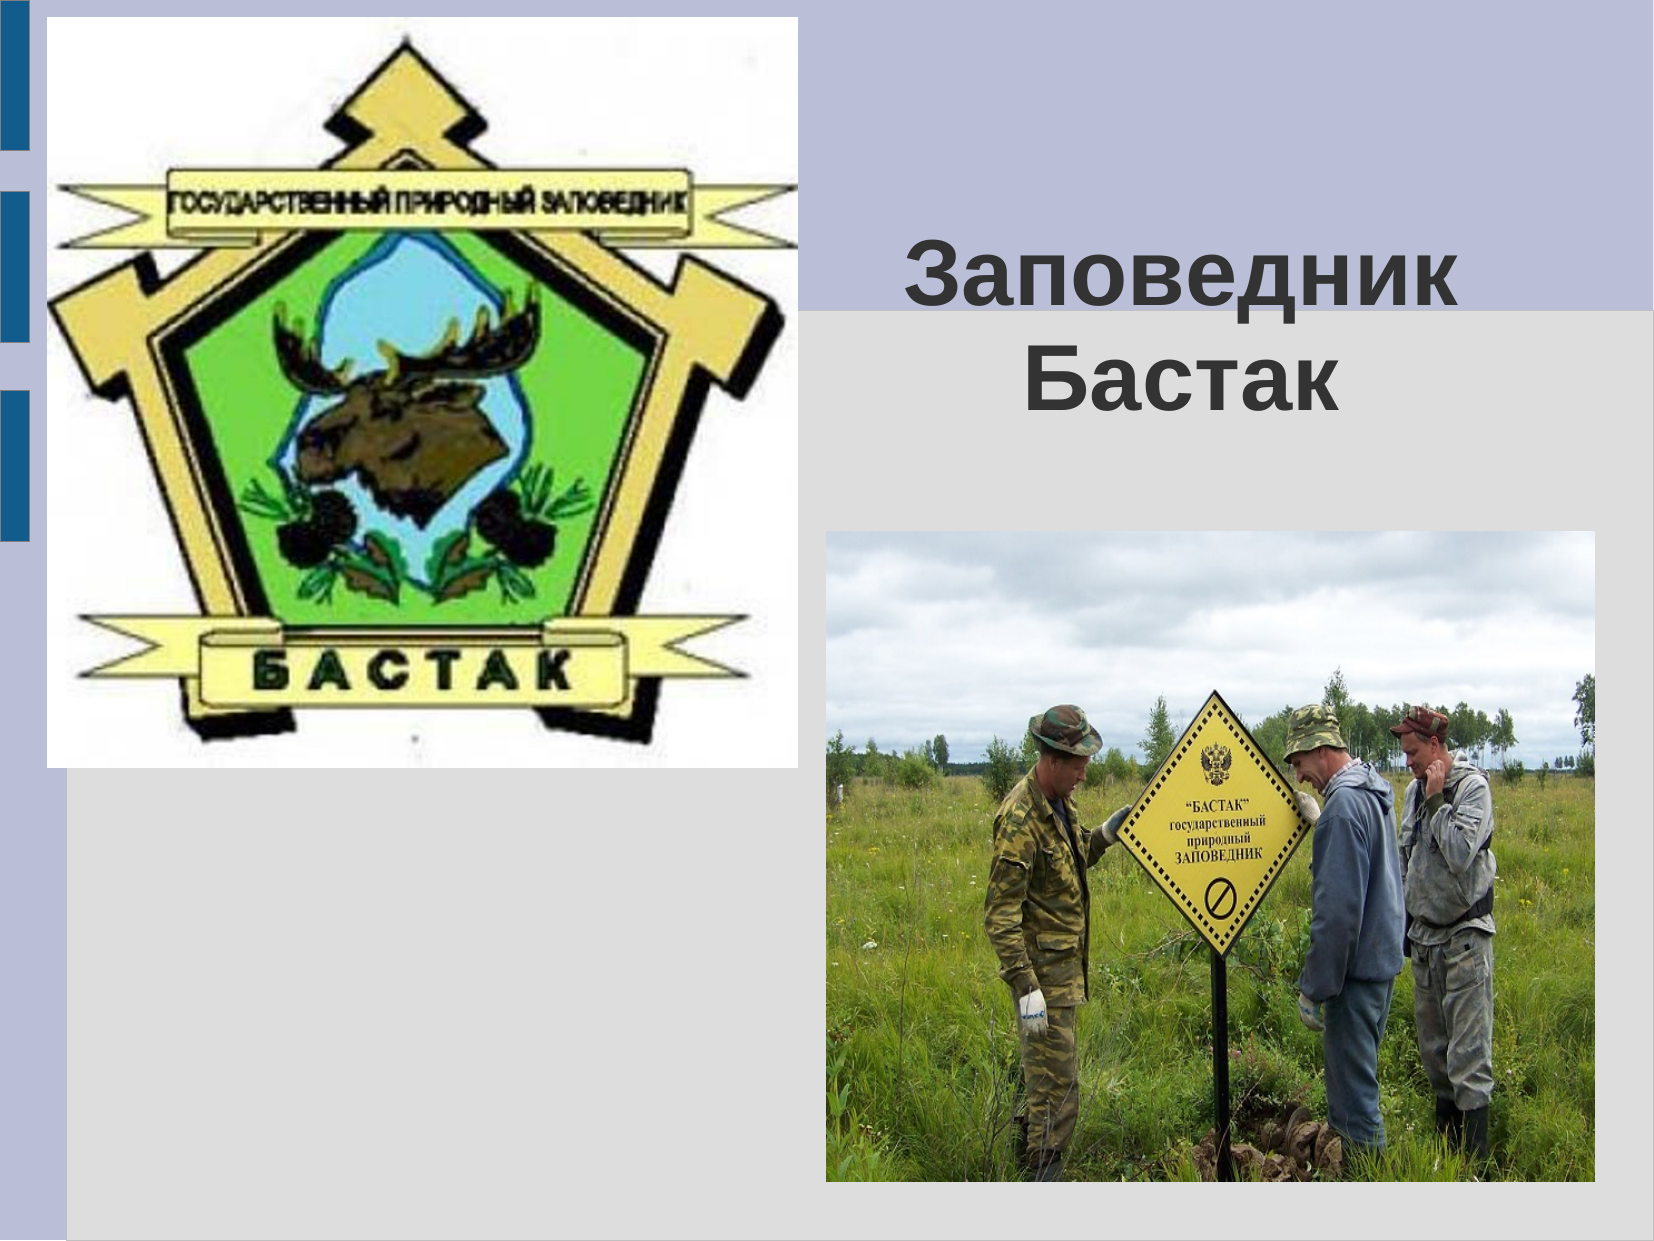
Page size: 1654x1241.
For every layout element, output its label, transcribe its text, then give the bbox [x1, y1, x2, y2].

title Заповедник Бастак [798, 90, 1565, 562]
picture [47, 17, 798, 768]
picture [826, 531, 1595, 1182]
